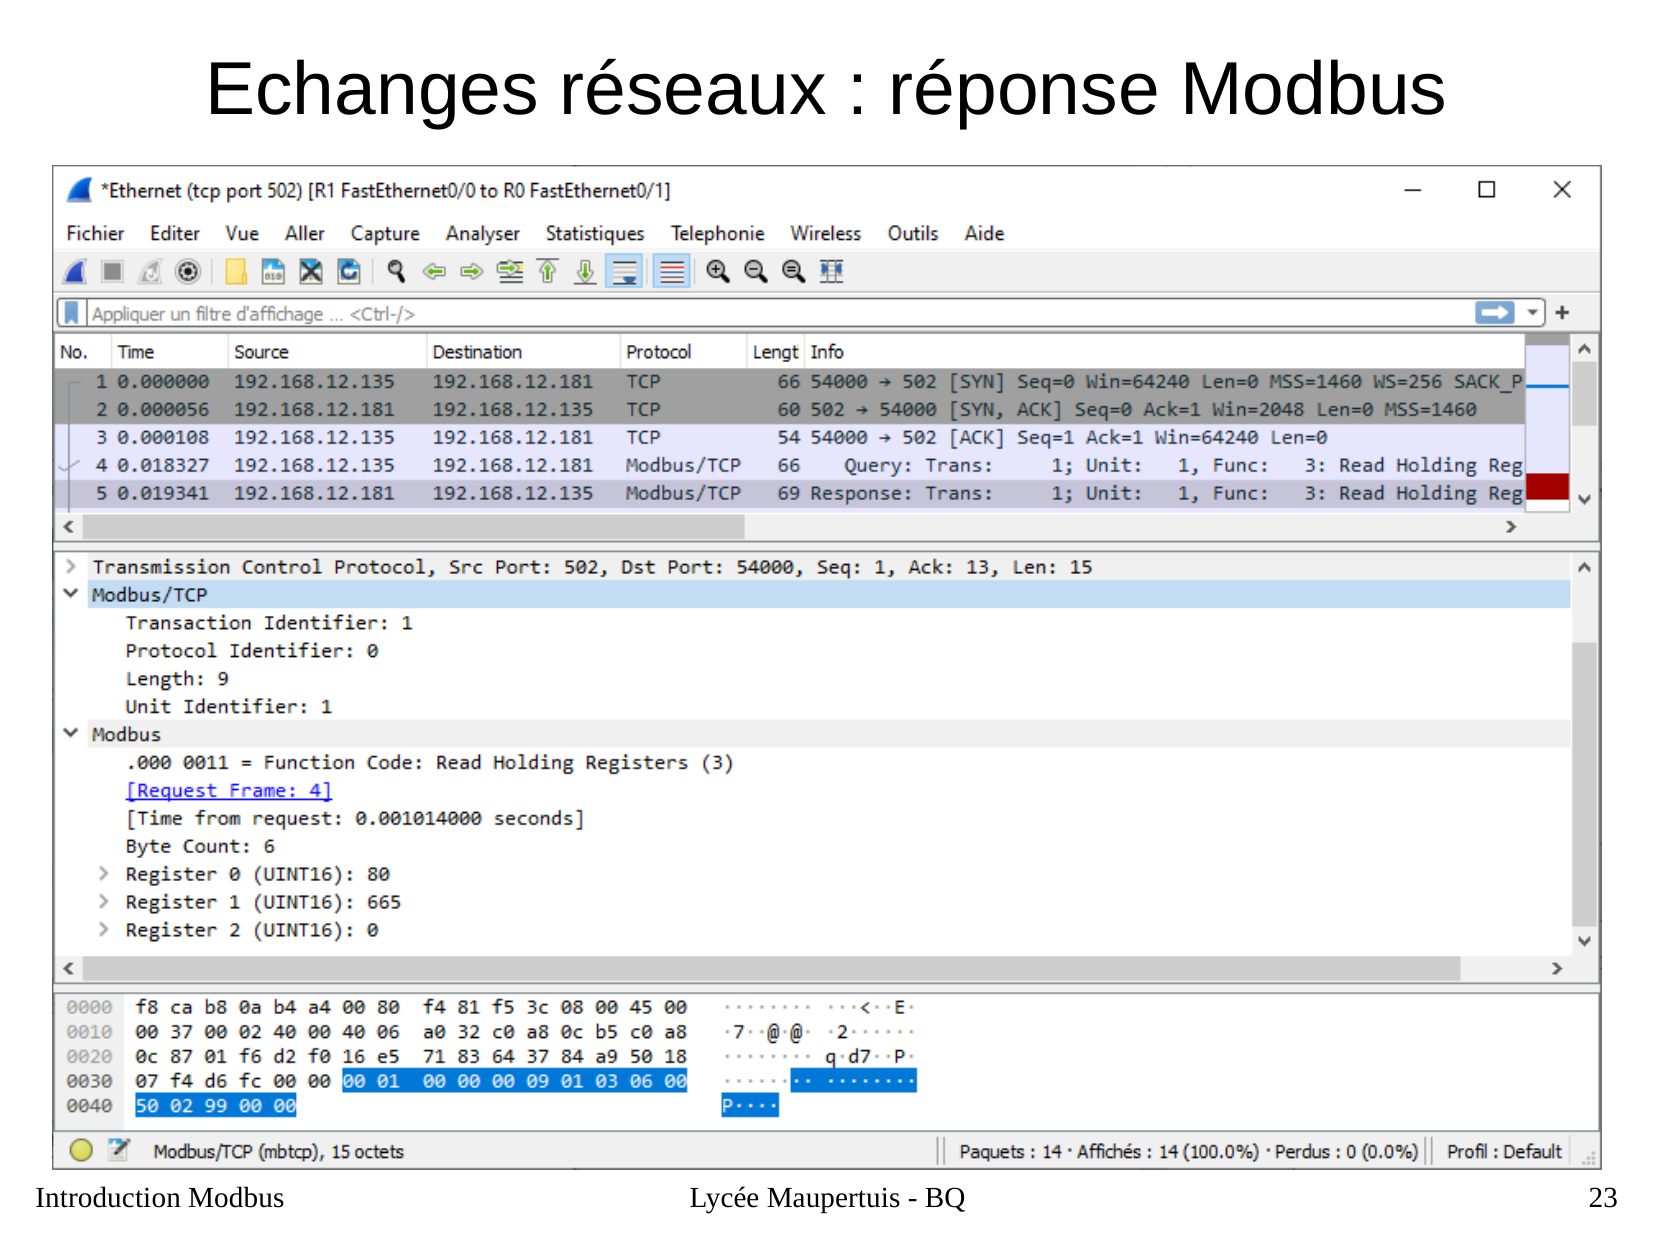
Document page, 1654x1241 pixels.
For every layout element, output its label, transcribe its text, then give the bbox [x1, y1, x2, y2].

title Echanges réseaux : réponse Modbus [35, 35, 1619, 142]
picture [52, 165, 1602, 1170]
